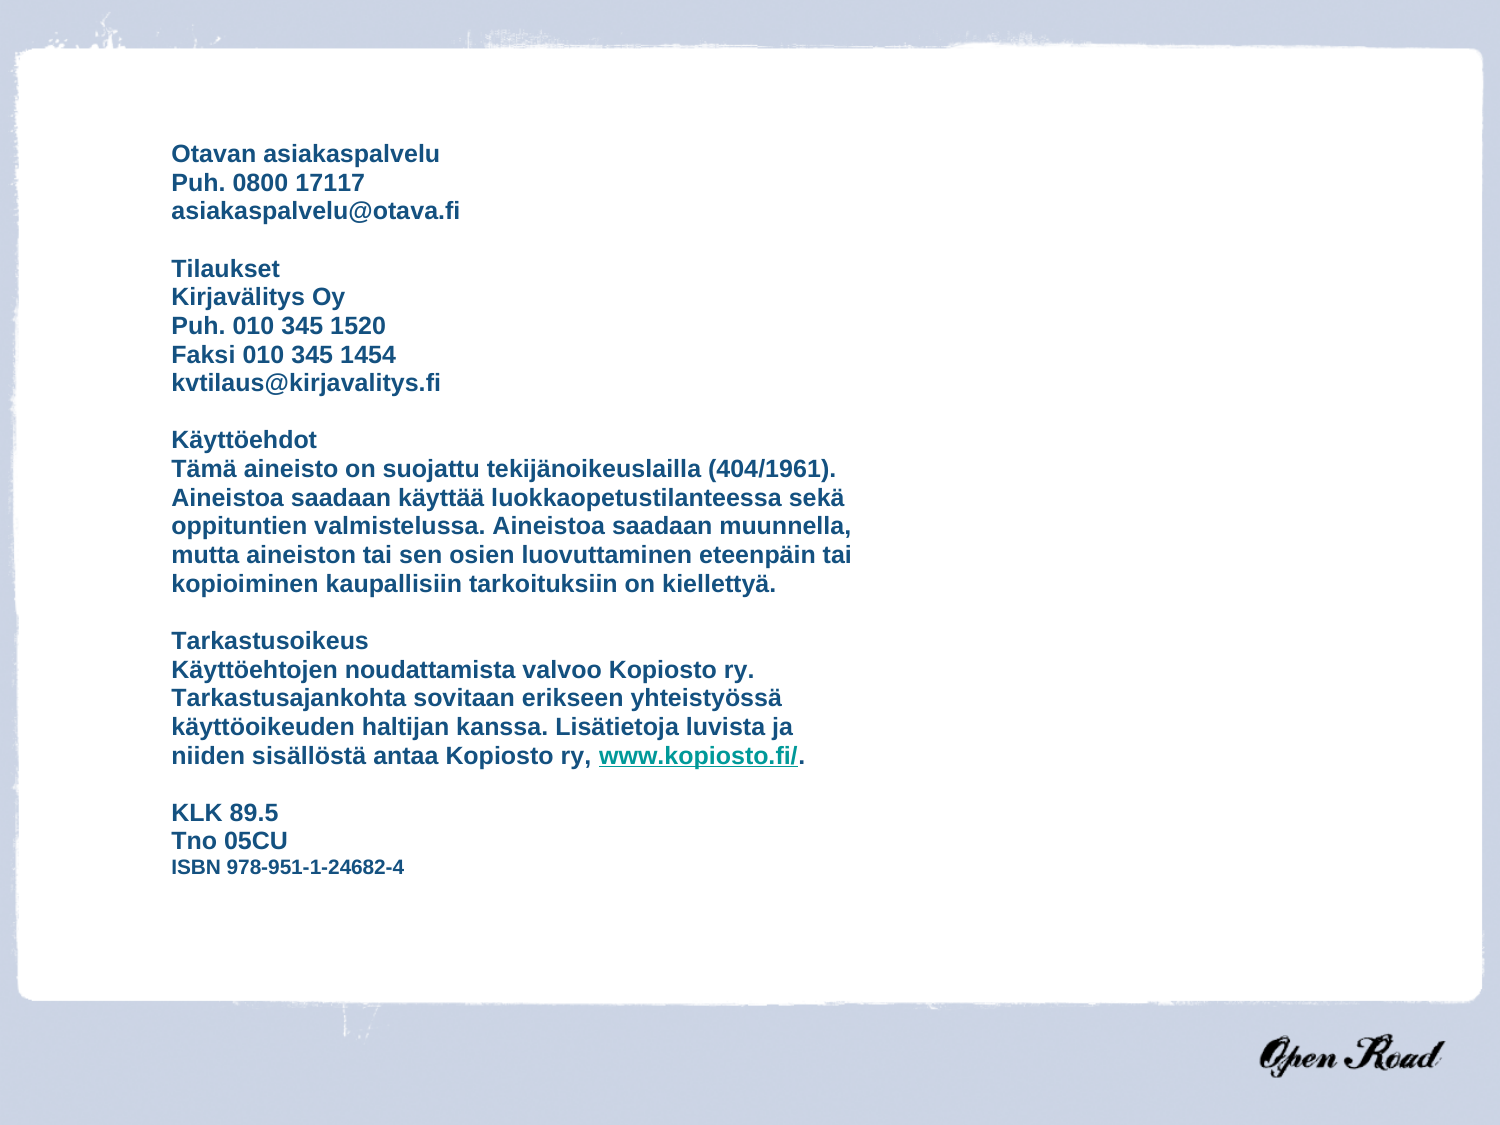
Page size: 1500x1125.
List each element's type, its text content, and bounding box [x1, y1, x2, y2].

list Otavan asiakaspalvelu Puh. 0800 17117 asiakaspalvelu@otava.fi Tilaukset Kirjavälitys Oy Puh. 010 345 1520 Faksi 010 345 1454 kvtilaus@kirjavalitys.fi Käyttöehdot Tämä aineisto on suojattu tekijänoikeuslailla (404/1961). Aineistoa saadaan käyttää luokkaopetustilanteessa sekä oppituntien valmistelussa. Aineistoa saadaan muunnella, mutta aineiston tai sen osien luovuttaminen eteenpäin tai kopioiminen kaupallisiin tarkoituksiin on kiellettyä. Tarkastusoikeus Käyttöehtojen noudattamista valvoo Kopiosto ry. Tarkastusajankohta sovitaan erikseen yhteistyössä käyttöoikeuden haltijan kanssa. Lisätietoja luvista ja niiden sisällöstä antaa Kopiosto ry, www.kopiosto.fi/. KLK 89.5 Tno 05CU ISBN 978-951-1-24682-4 [100, 137, 1376, 953]
